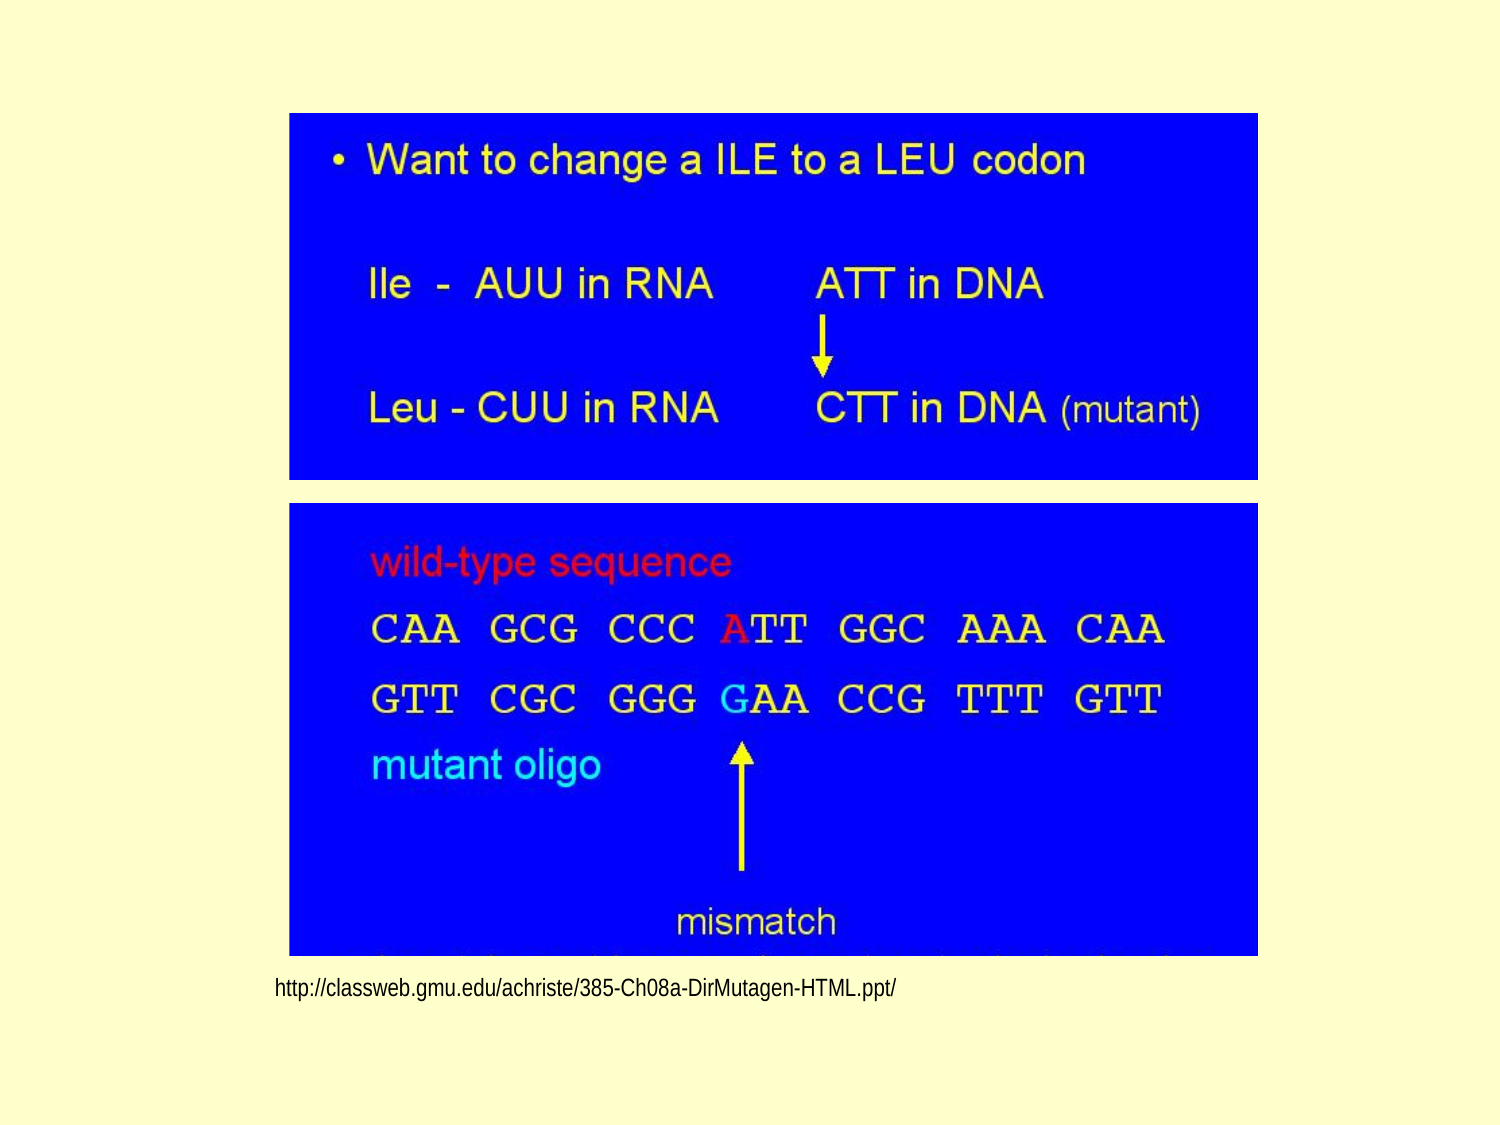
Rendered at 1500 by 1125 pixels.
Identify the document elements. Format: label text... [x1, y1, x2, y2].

text_box http://classweb.gmu.edu/achriste/385-Ch08a-DirMutagen-HTML.ppt/ [259, 964, 972, 1010]
picture [289, 503, 1258, 956]
picture [289, 113, 1258, 480]
